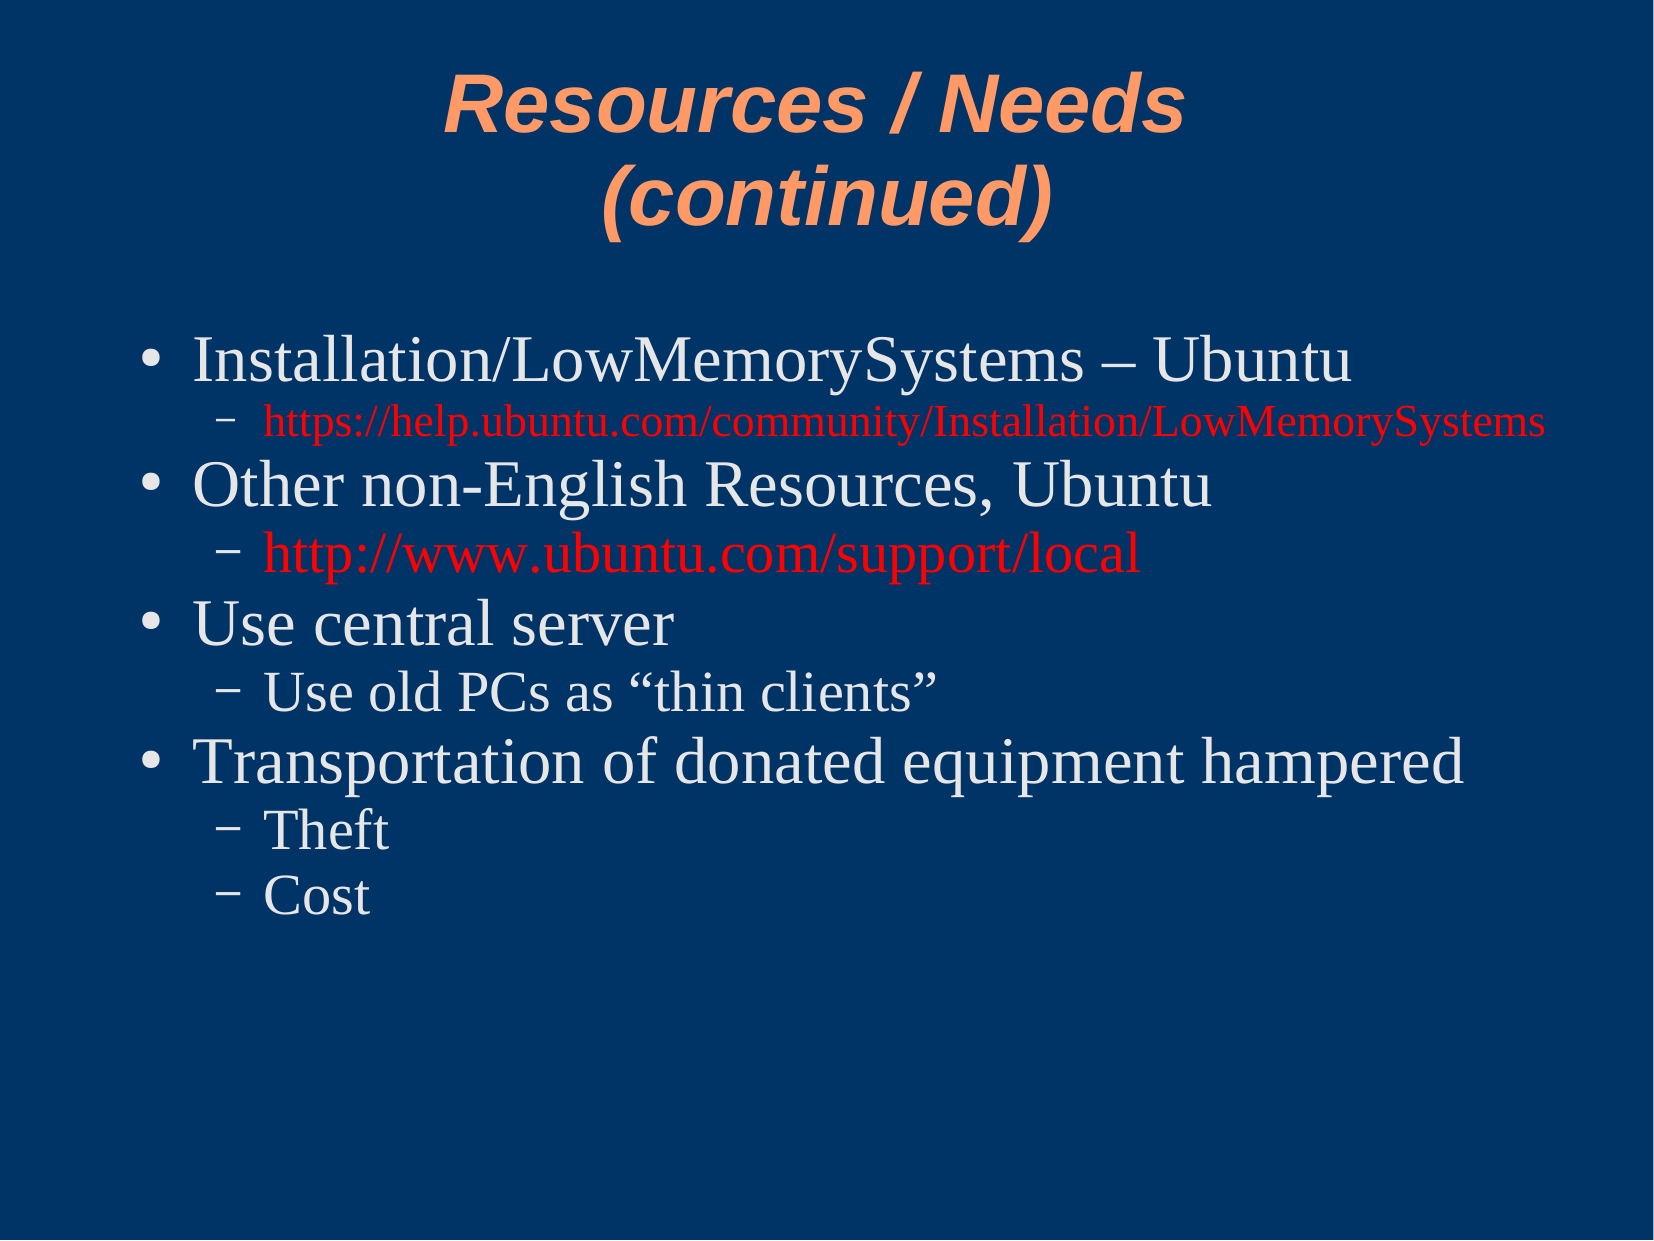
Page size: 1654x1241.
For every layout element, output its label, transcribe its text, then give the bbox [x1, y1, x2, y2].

title Resources / Needs (continued) [121, 24, 1534, 276]
list Installation/LowMemorySystems – Ubuntu https://help.ubuntu.com/community/Installation/LowMemorySystems Other non-English Resources, Ubuntu http://www.ubuntu.com/support/local Use central server Use old PCs as “thin clients” Transportation of donated equipment hampered Theft Cost [121, 322, 1561, 1118]
